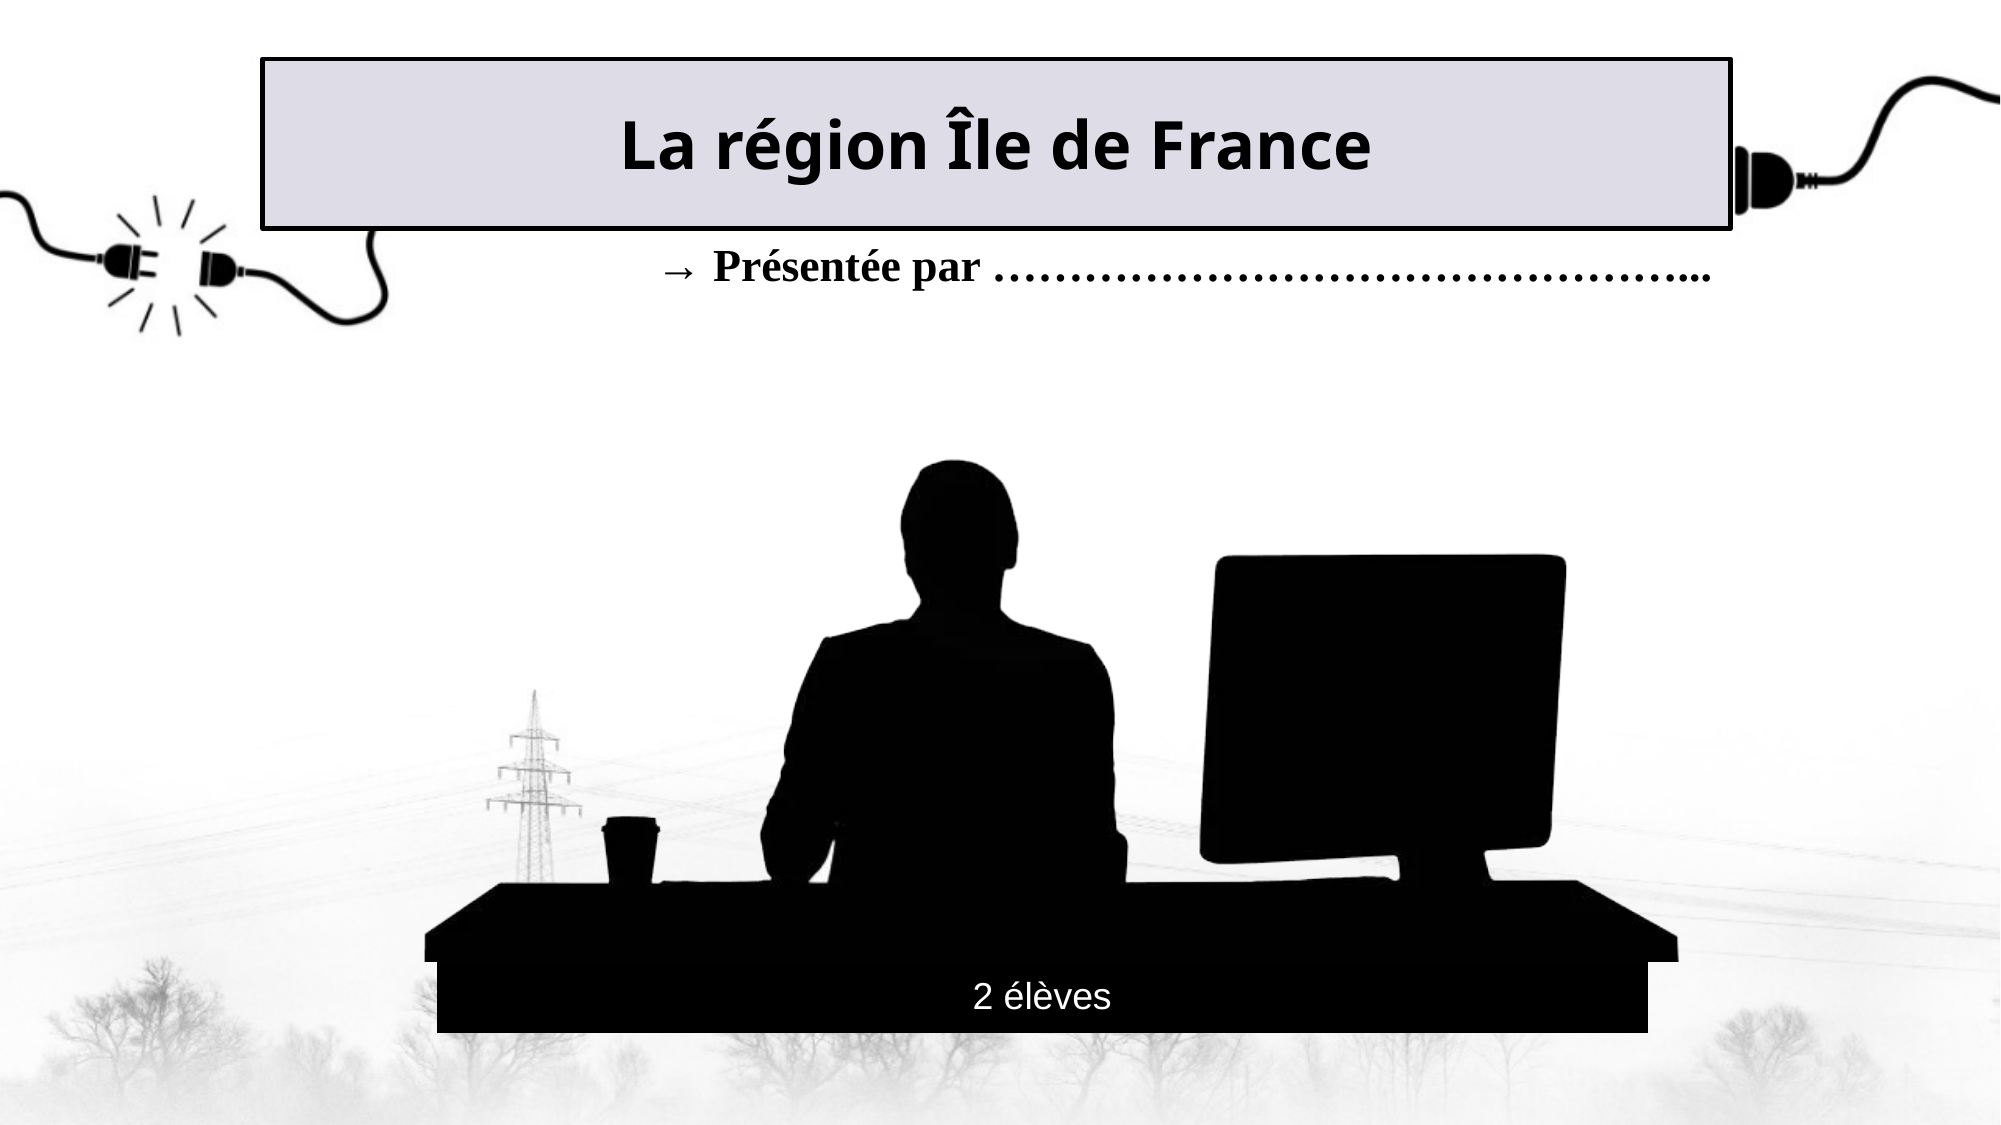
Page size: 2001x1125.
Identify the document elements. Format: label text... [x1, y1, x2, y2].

picture [0, 0, 2001, 1125]
text_box La région Île de France [262, 58, 1731, 229]
text_box → Présentée par ………………………………………... [624, 233, 1728, 300]
text_box 2 élèves [437, 962, 1648, 1033]
